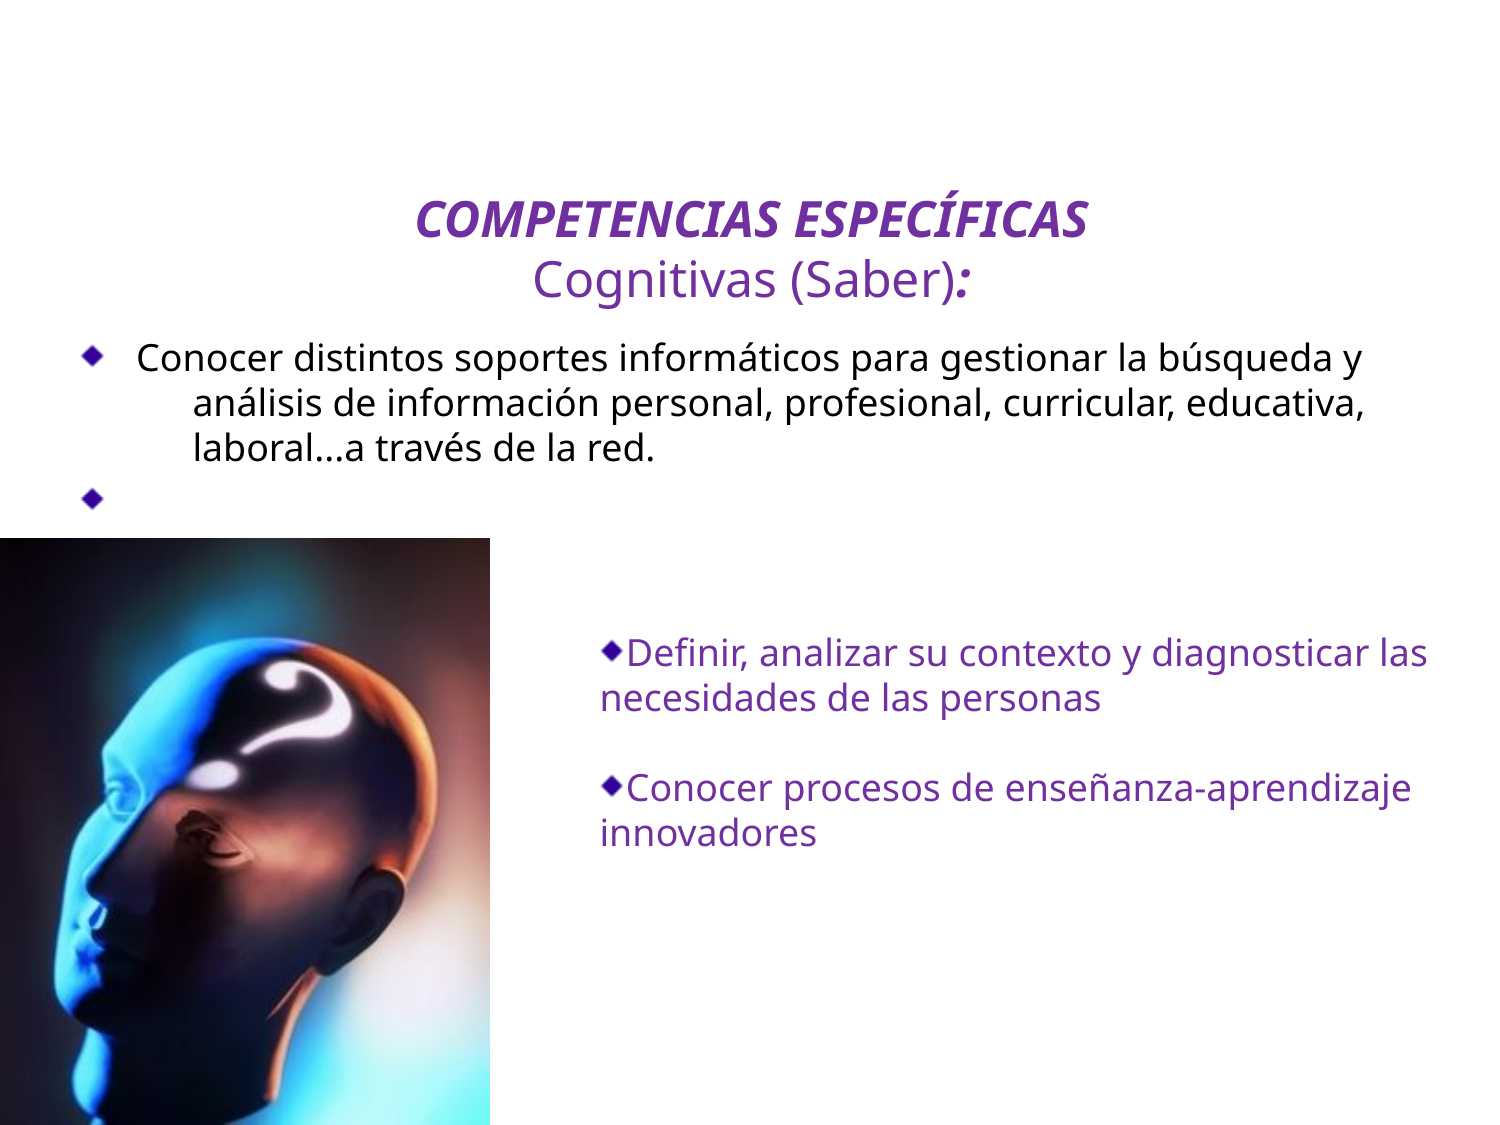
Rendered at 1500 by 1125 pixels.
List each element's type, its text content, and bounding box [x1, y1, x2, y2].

list Conocer distintos soportes informáticos para gestionar la búsqueda y análisis de información personal, profesional, curricular, educativa, laboral...a través de la red. [64, 326, 1415, 539]
text_box Definir, analizar su contexto y diagnosticar las necesidades de las personas Conocer procesos de enseñanza-aprendizaje innovadores [584, 621, 1459, 864]
picture [0, 538, 490, 1125]
title COMPETENCIAS ESPECÍFICAS Cognitivas (Saber): [76, 125, 1427, 220]
